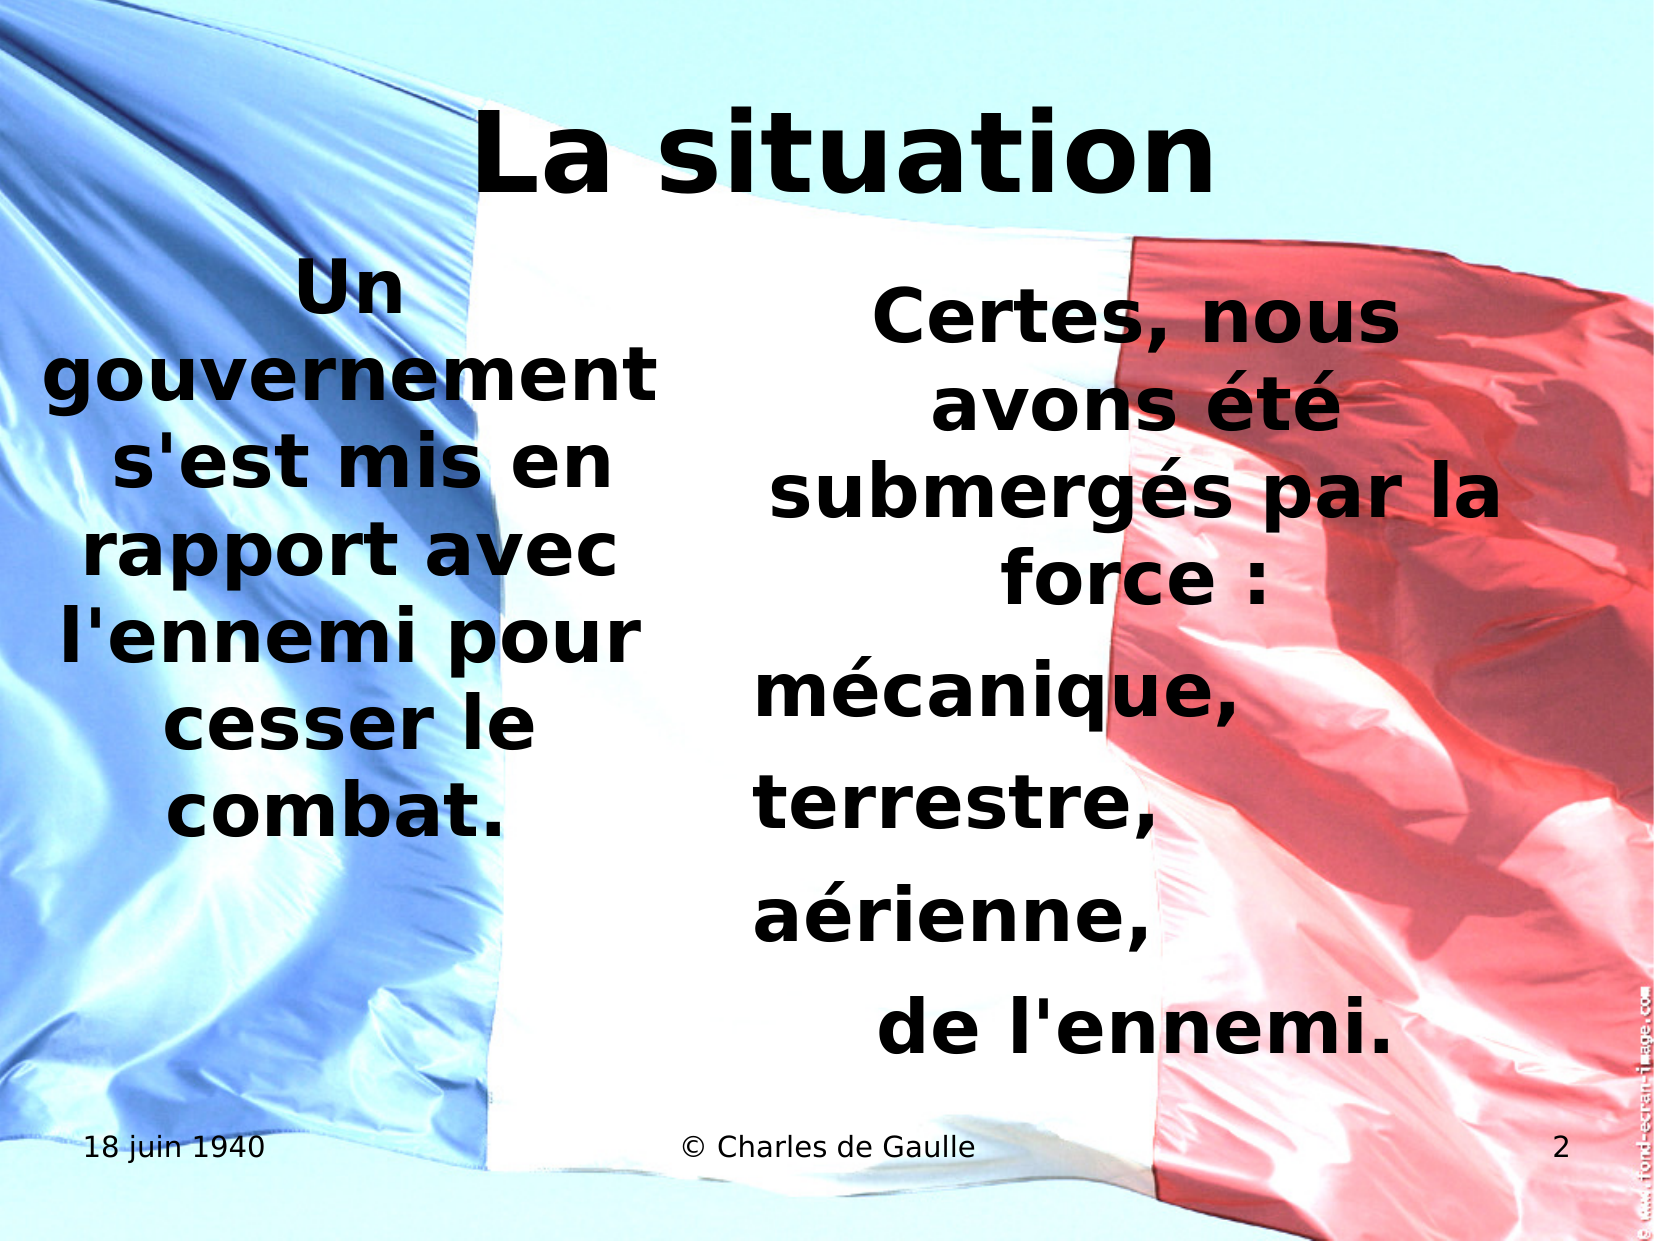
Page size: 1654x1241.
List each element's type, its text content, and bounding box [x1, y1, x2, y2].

picture [0, 0, 1654, 1241]
title La situation [82, 56, 1571, 250]
text_box Certes, nous avons été submergés par la force : mécanique, terrestre, aérienne, de l'ennemi. [738, 266, 1536, 1123]
text_box Un gouvernement s'est mis en rapport avec l'ennemi pour cesser le combat. [20, 236, 680, 1241]
